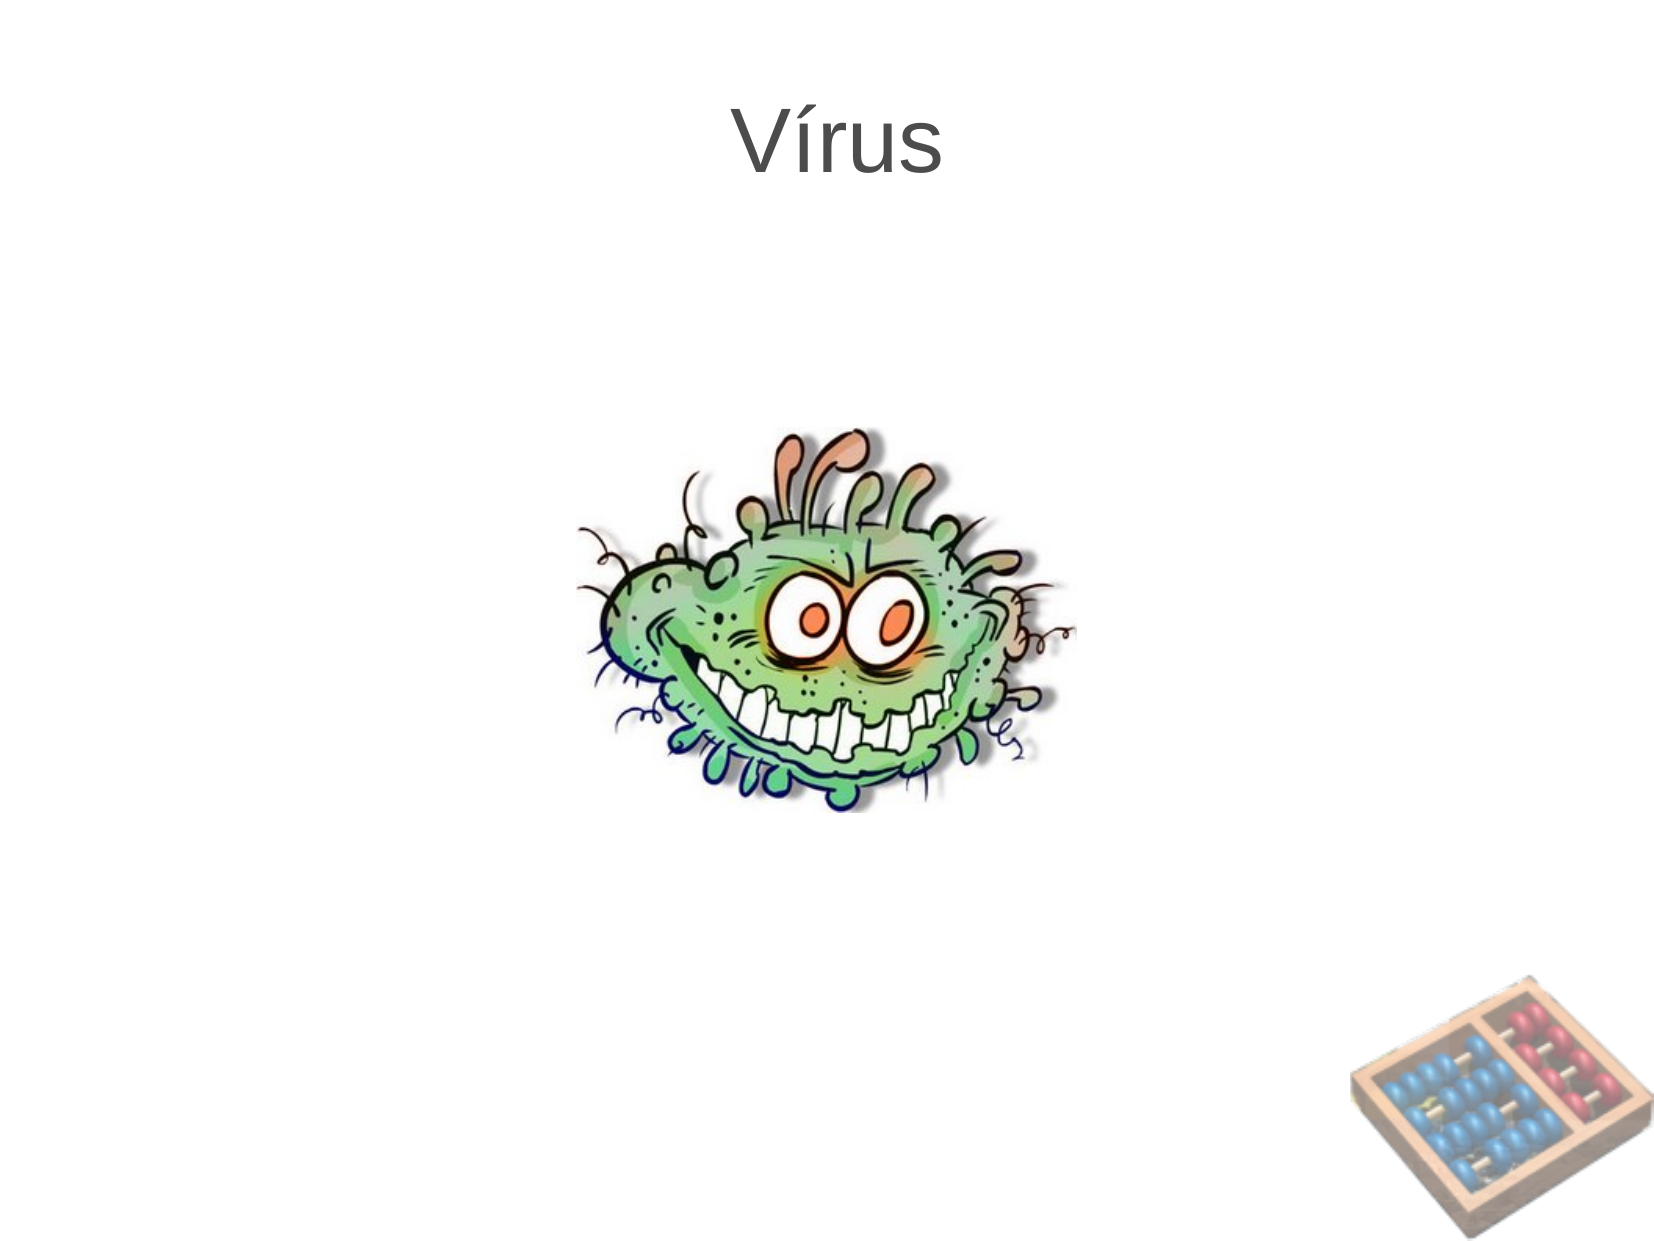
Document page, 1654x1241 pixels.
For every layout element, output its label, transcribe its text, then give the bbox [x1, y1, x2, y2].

title Vírus [75, 44, 1601, 238]
picture [576, 427, 1077, 813]
